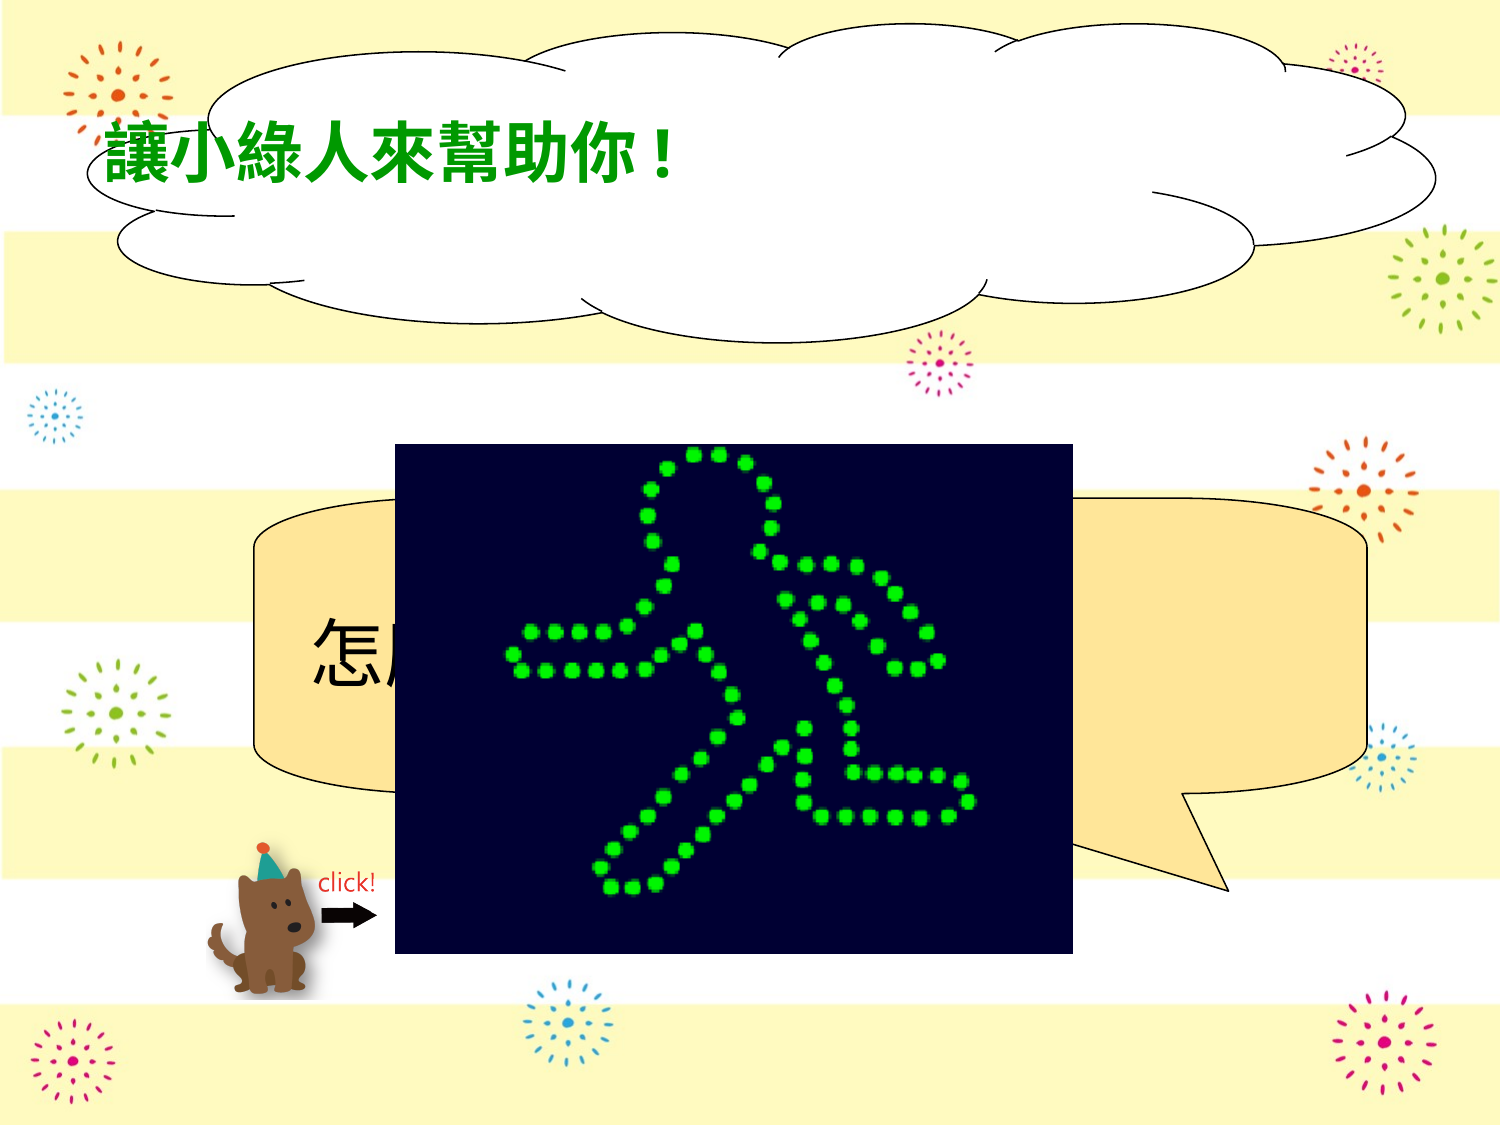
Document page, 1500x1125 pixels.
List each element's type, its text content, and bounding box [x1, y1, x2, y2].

text_box 讓小綠人來幫助你! [87, 23, 1436, 343]
text_box 怎麼過馬路才安全呢? [1073, 498, 1368, 892]
text_box 怎麼過馬路才安全呢? [253, 499, 395, 793]
picture [0, 0, 1500, 1125]
